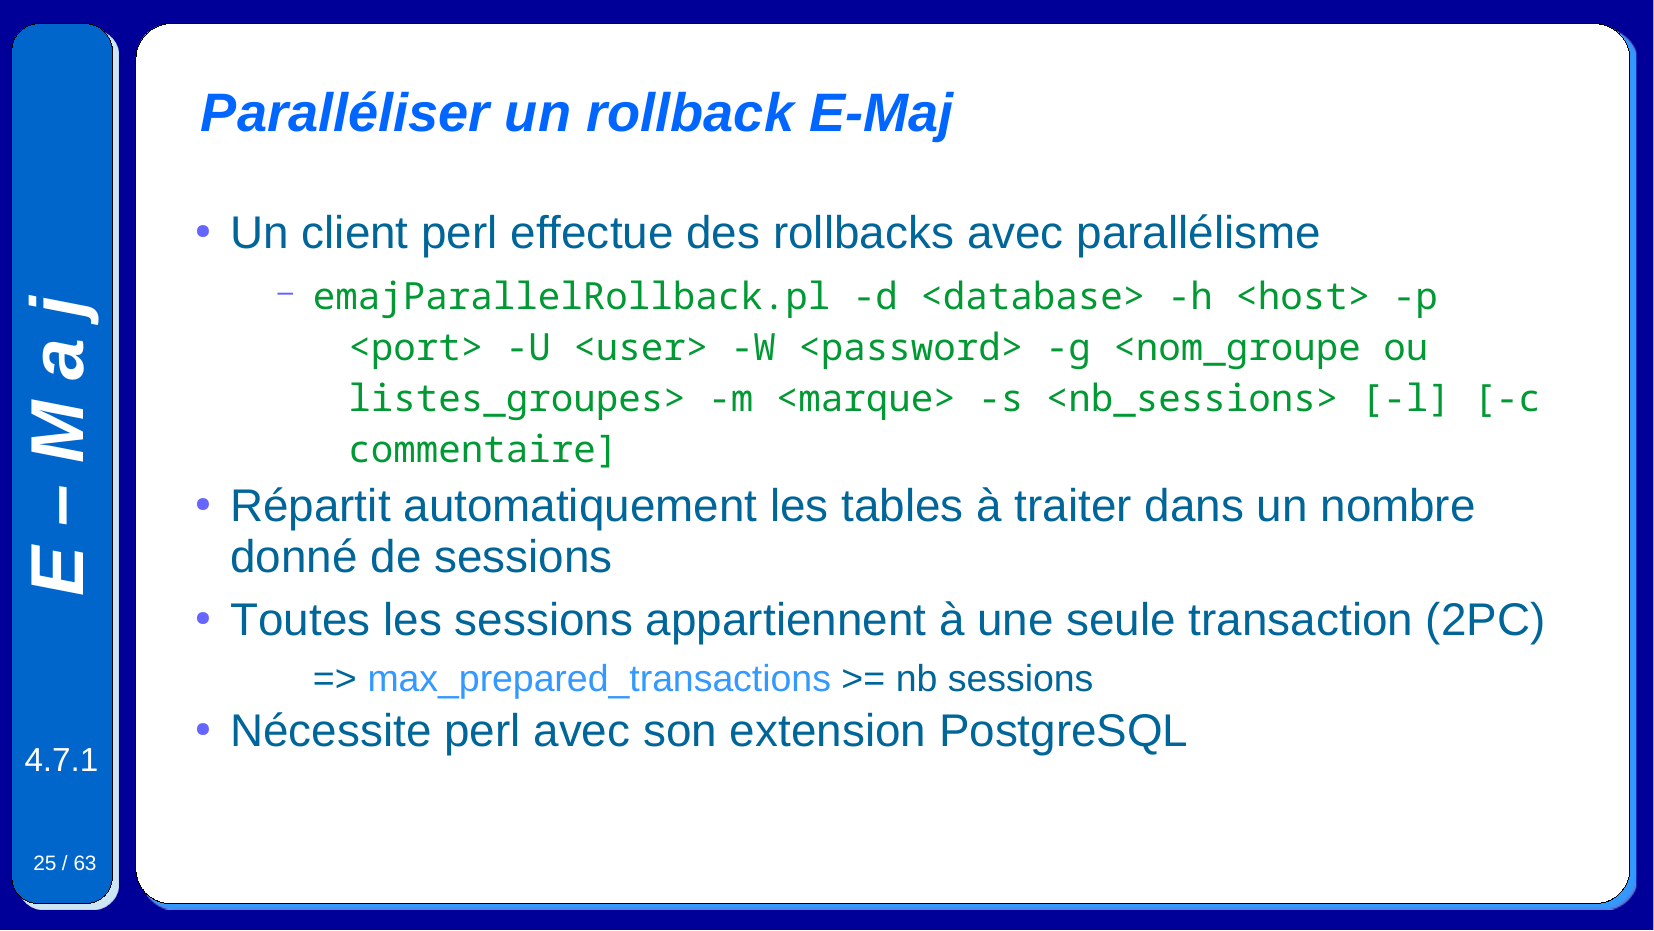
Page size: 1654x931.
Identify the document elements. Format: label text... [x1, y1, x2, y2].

list Un client perl effectue des rollbacks avec parallélisme emajParallelRollback.pl -d <database> -h <host> -p <port> -U <user> -W <password> -g <nom_groupe ou listes_groupes> -m <marque> -s <nb_sessions> [-l] [-c commentaire] Répartit automatiquement les tables à traiter dans un nombre donné de sessions Toutes les sessions appartiennent à une seule transaction (2PC) => max_prepared_transactions >= nb sessions Nécessite perl avec son extension PostgreSQL [177, 206, 1587, 827]
title Paralléliser un rollback E-Maj [200, 34, 1575, 191]
